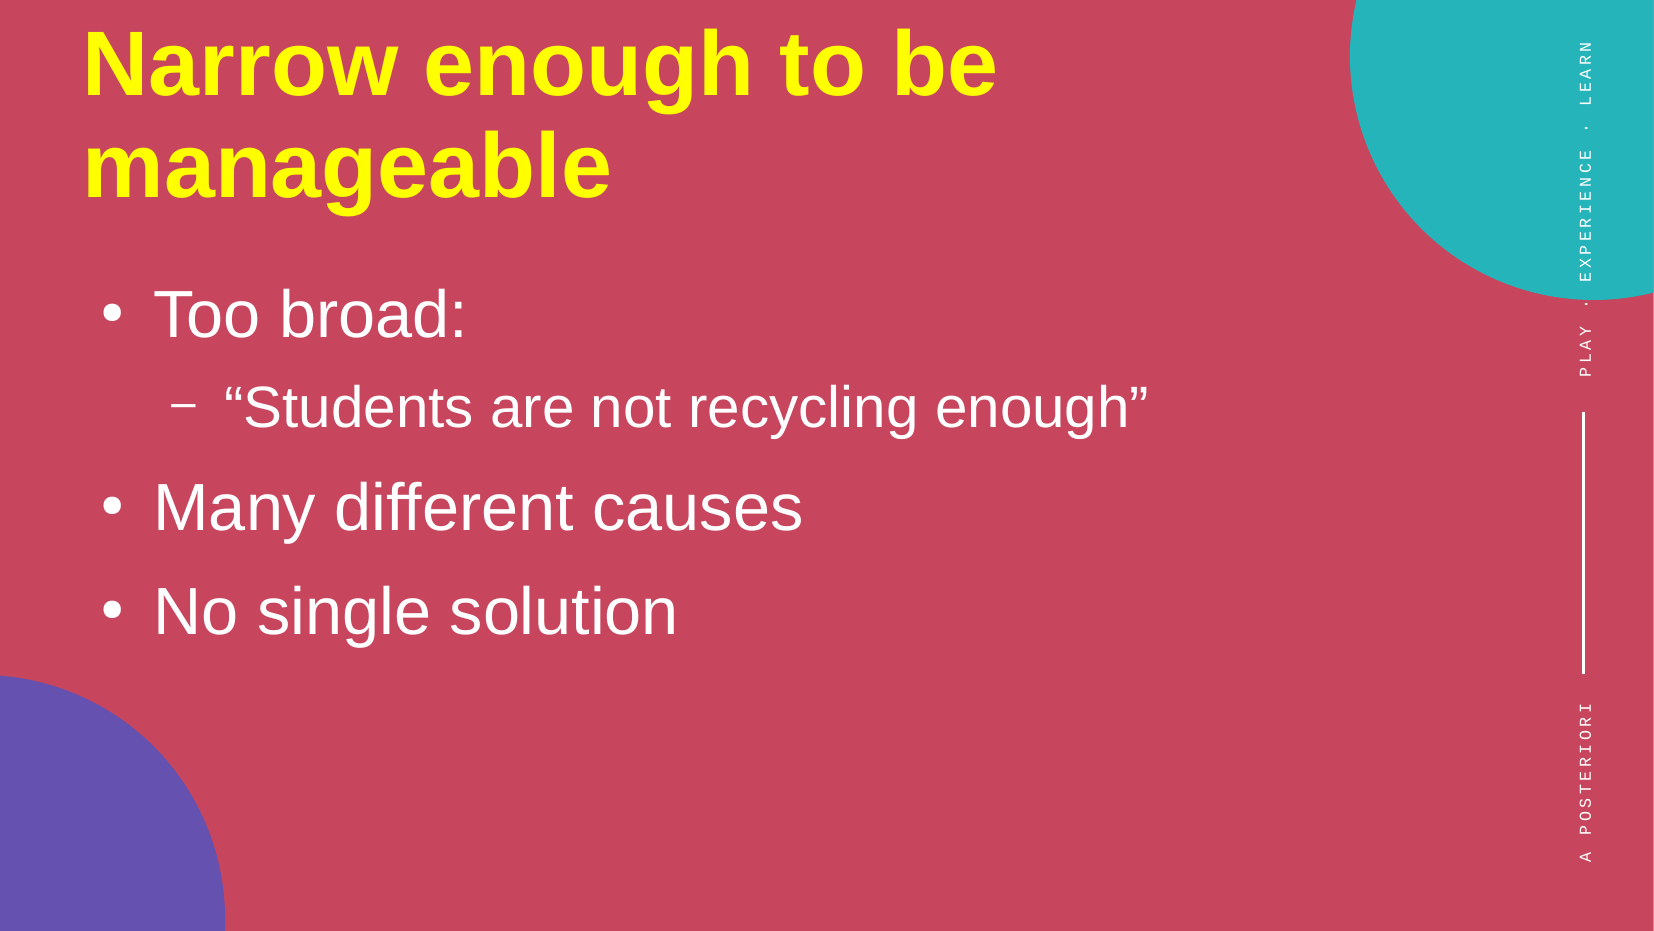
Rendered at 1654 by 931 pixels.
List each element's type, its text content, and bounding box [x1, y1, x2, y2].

title Narrow enough to be manageable [82, 12, 1351, 218]
list Too broad: “Students are not recycling enough” Many different causes No single solution [82, 276, 1571, 817]
